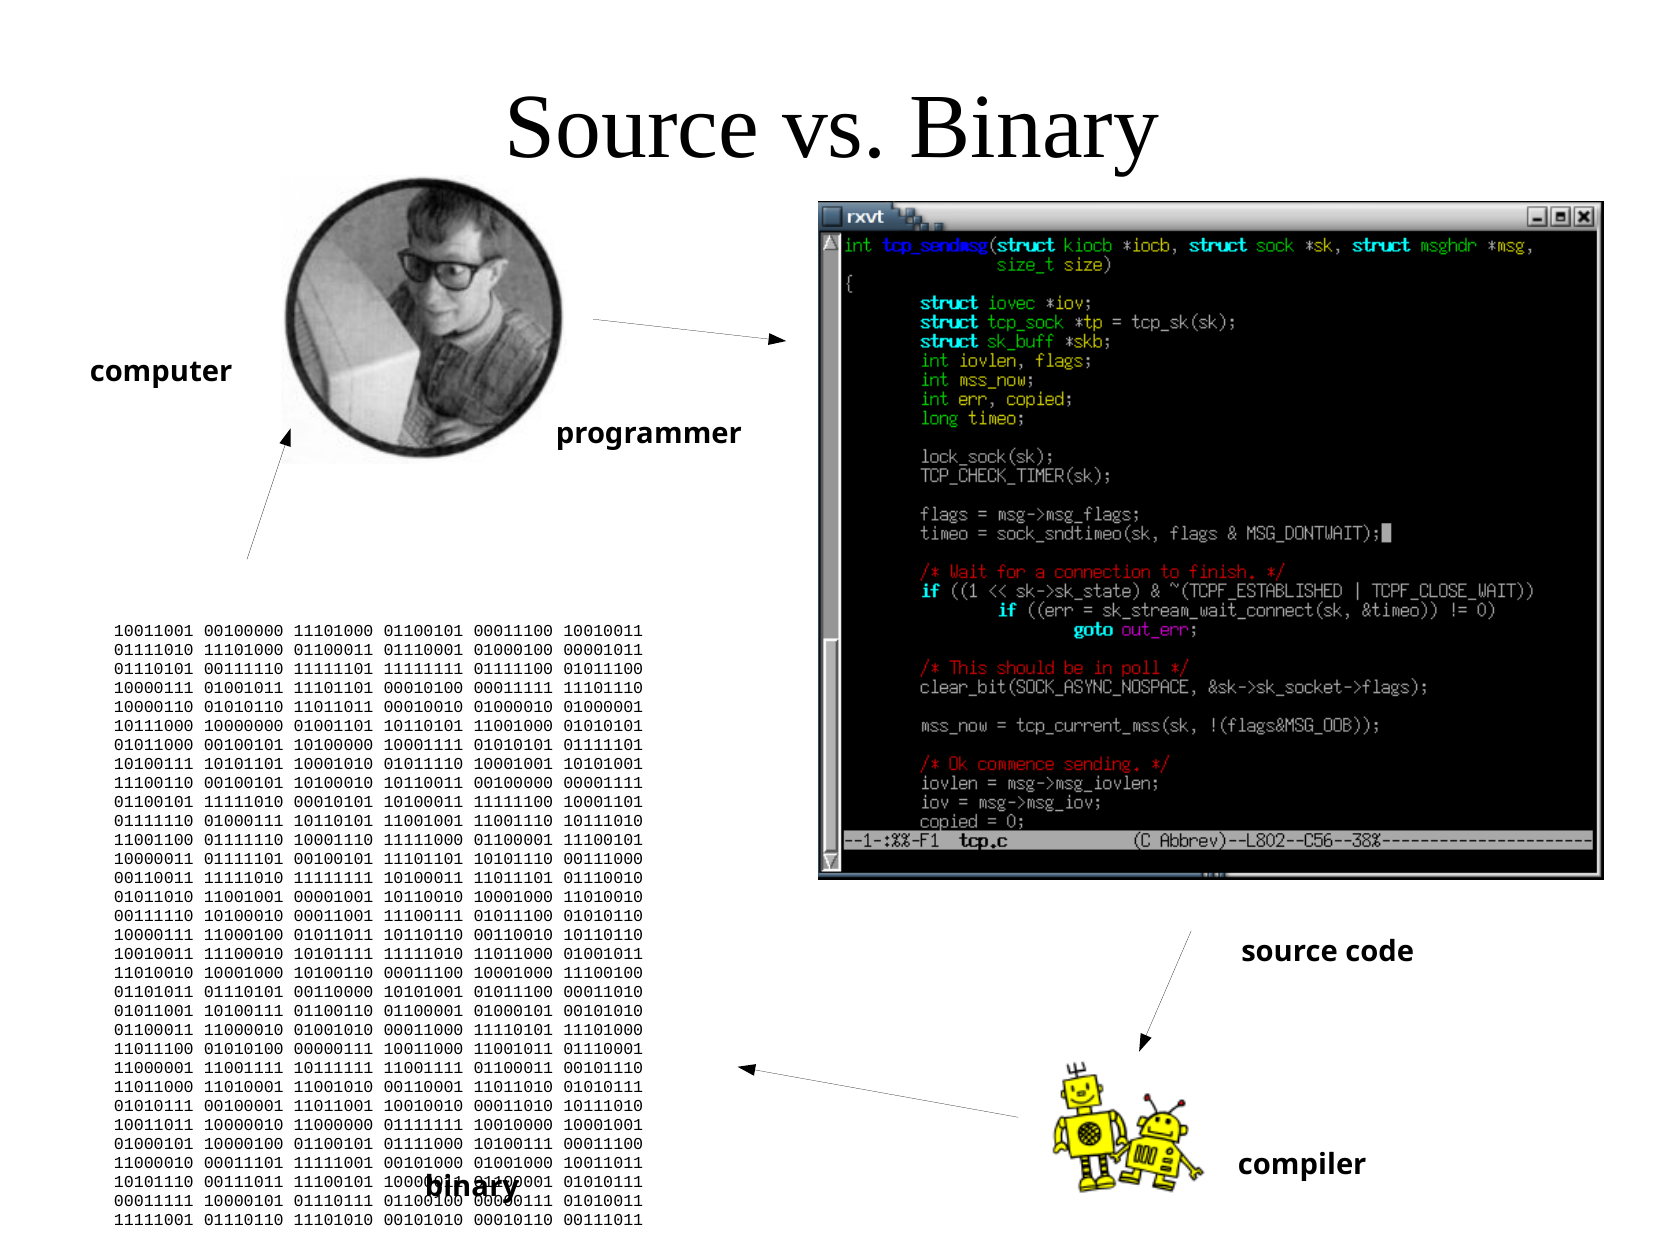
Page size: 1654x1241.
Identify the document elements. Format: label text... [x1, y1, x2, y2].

text_box 10011001 00100000 11101000 01100101 00011100 10010011 01111010 11101000 01100011 01110001 01000100 00001011 01110101 00111110 11111101 11111111 01111100 01011100 10000111 01001011 11101101 00010100 00011111 11101110 10000110 01010110 11011011 00010010 01000010 01000001 10111000 10000000 01001101 10110101 11001000 01010101 01011000 00100101 10100000 10001111 01010101 01111101 10100111 10101101 10001010 01011110 10001001 10101001 11100110 00100101 10100010 10110011 00100000 00001111 01100101 11111010 00010101 10100011 11111100 10001101 01111110 01000111 10110101 11001001 11001110 10111010 11001100 01111110 10001110 11111000 01100001 11100101 10000011 01111101 00100101 11101101 10101110 00111000 00110011 11111010 11111111 10100011 11011101 01110010 01011010 11001001 00001001 10110010 10001000 11010010 00111110 10100010 00011001 11100111 01011100 01010110 10000111 11000100 01011011 10110110 00110010 10110110 10010011 11100010 10101111 11111010 11011000 01001011 11010010 10001000 10100110 00011100 10001000 11100100 01101011 01110101 00110000 10101001 01011100 00011010 01011001 10100111 01100110 01100001 01000101 00101010 01100011 11000010 01001010 00011000 11110101 11101000 11011100 01010100 00000111 10011000 11001011 01110001 11000001 11001111 10111111 11001111 01100011 00101110 11011000 11010001 11001010 00110001 11011010 01010111 01010111 00100001 11011001 10010010 00011010 10111010 10011011 10000010 11000000 01111111 10010000 10001001 01000101 10000100 01100101 01111000 10100111 00011100 11000010 00011101 11111001 00101000 01001000 10011011 10101110 00111011 11100101 10000011 01100001 01010111 00011111 10000101 01110111 01100100 00000111 01010011 11111001 01110110 11101010 00101010 00010110 00111011 [99, 614, 745, 1239]
picture [281, 175, 567, 464]
picture [818, 201, 1604, 880]
text_box compiler [1223, 1135, 1486, 1225]
text_box source code [1226, 922, 1518, 972]
text_box computer [75, 342, 290, 392]
picture [1050, 1059, 1208, 1196]
title Source vs. Binary [126, 57, 1539, 185]
text_box binary [339, 1157, 605, 1227]
text_box programmer [541, 404, 777, 455]
